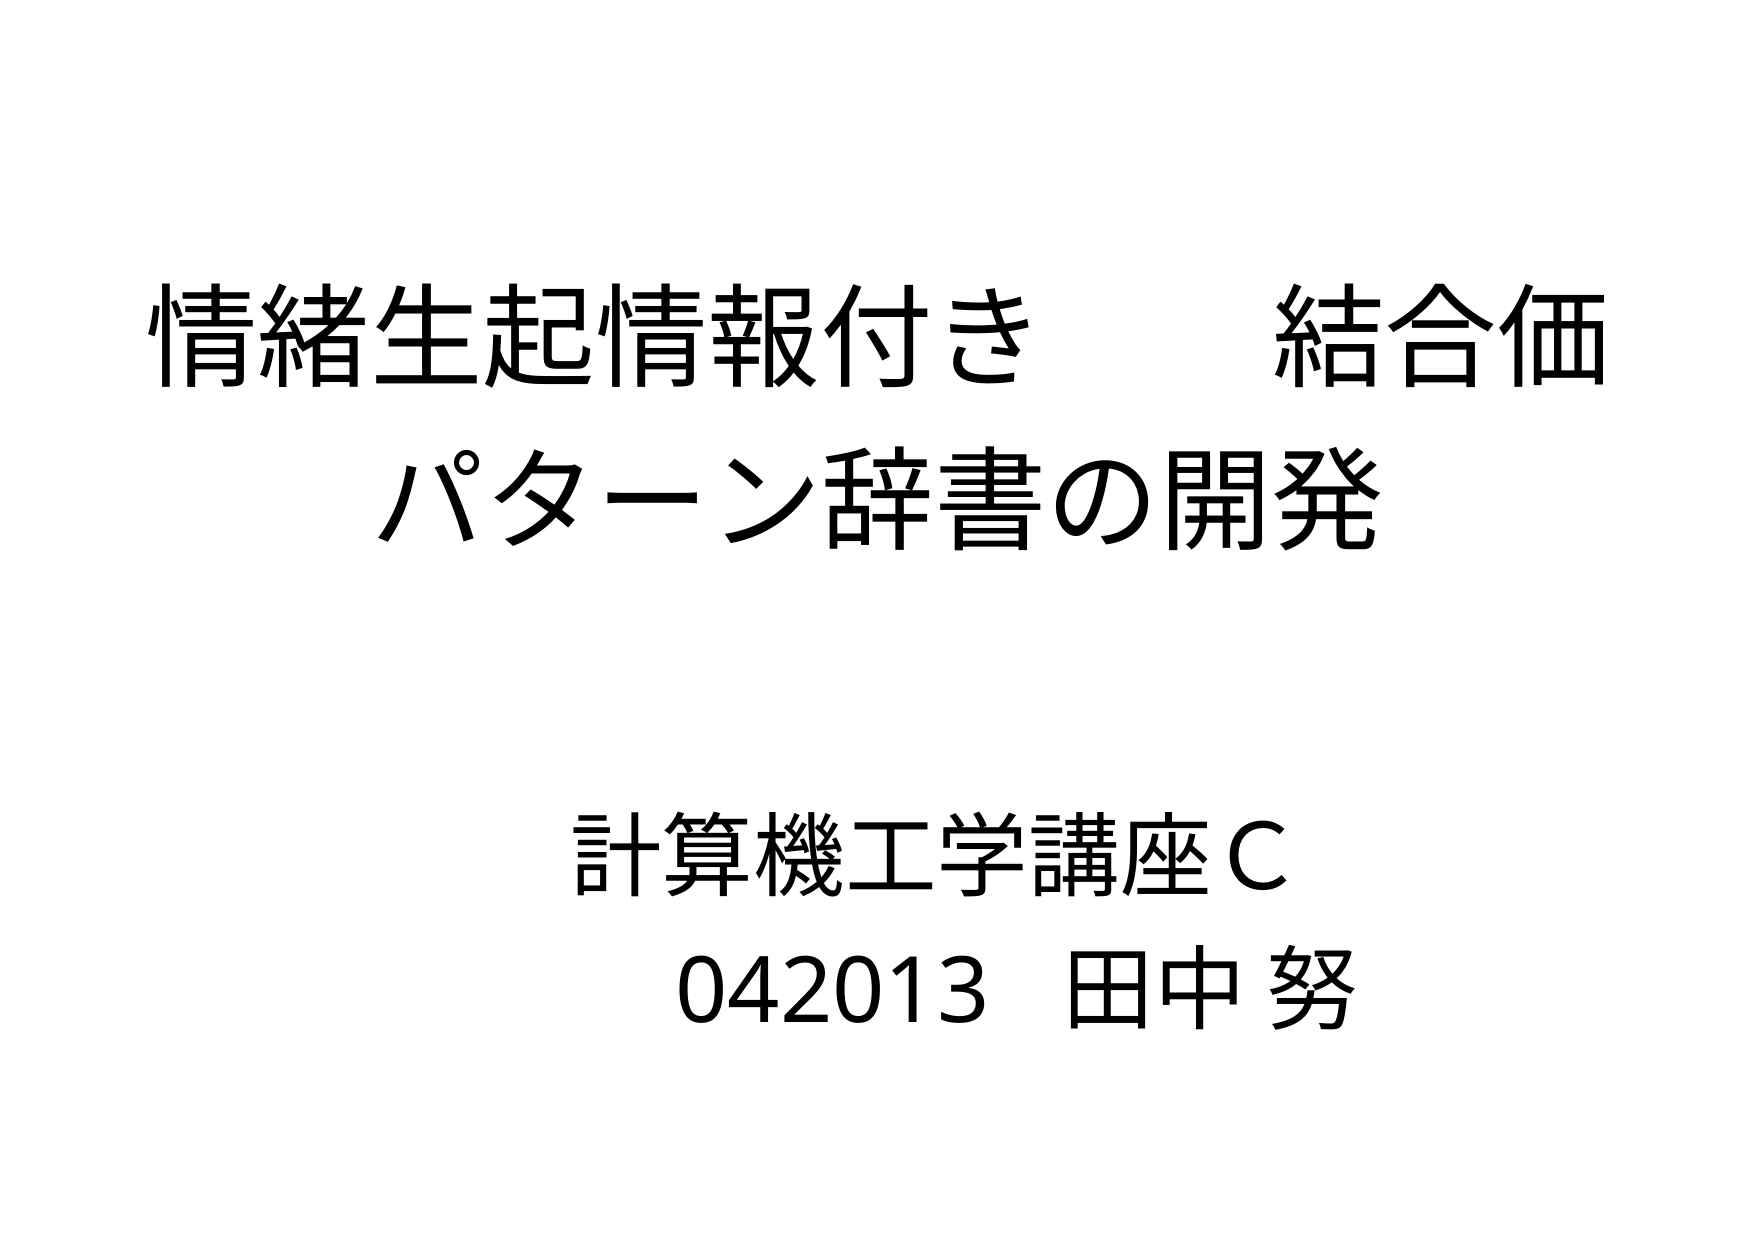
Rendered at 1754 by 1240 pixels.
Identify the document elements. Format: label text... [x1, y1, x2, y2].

text_box 計算機工学講座Ｃ 042013 田中 努 [461, 782, 1642, 1003]
title 情緒生起情報付き 結合価パターン辞書の開発 [128, 209, 1627, 613]
